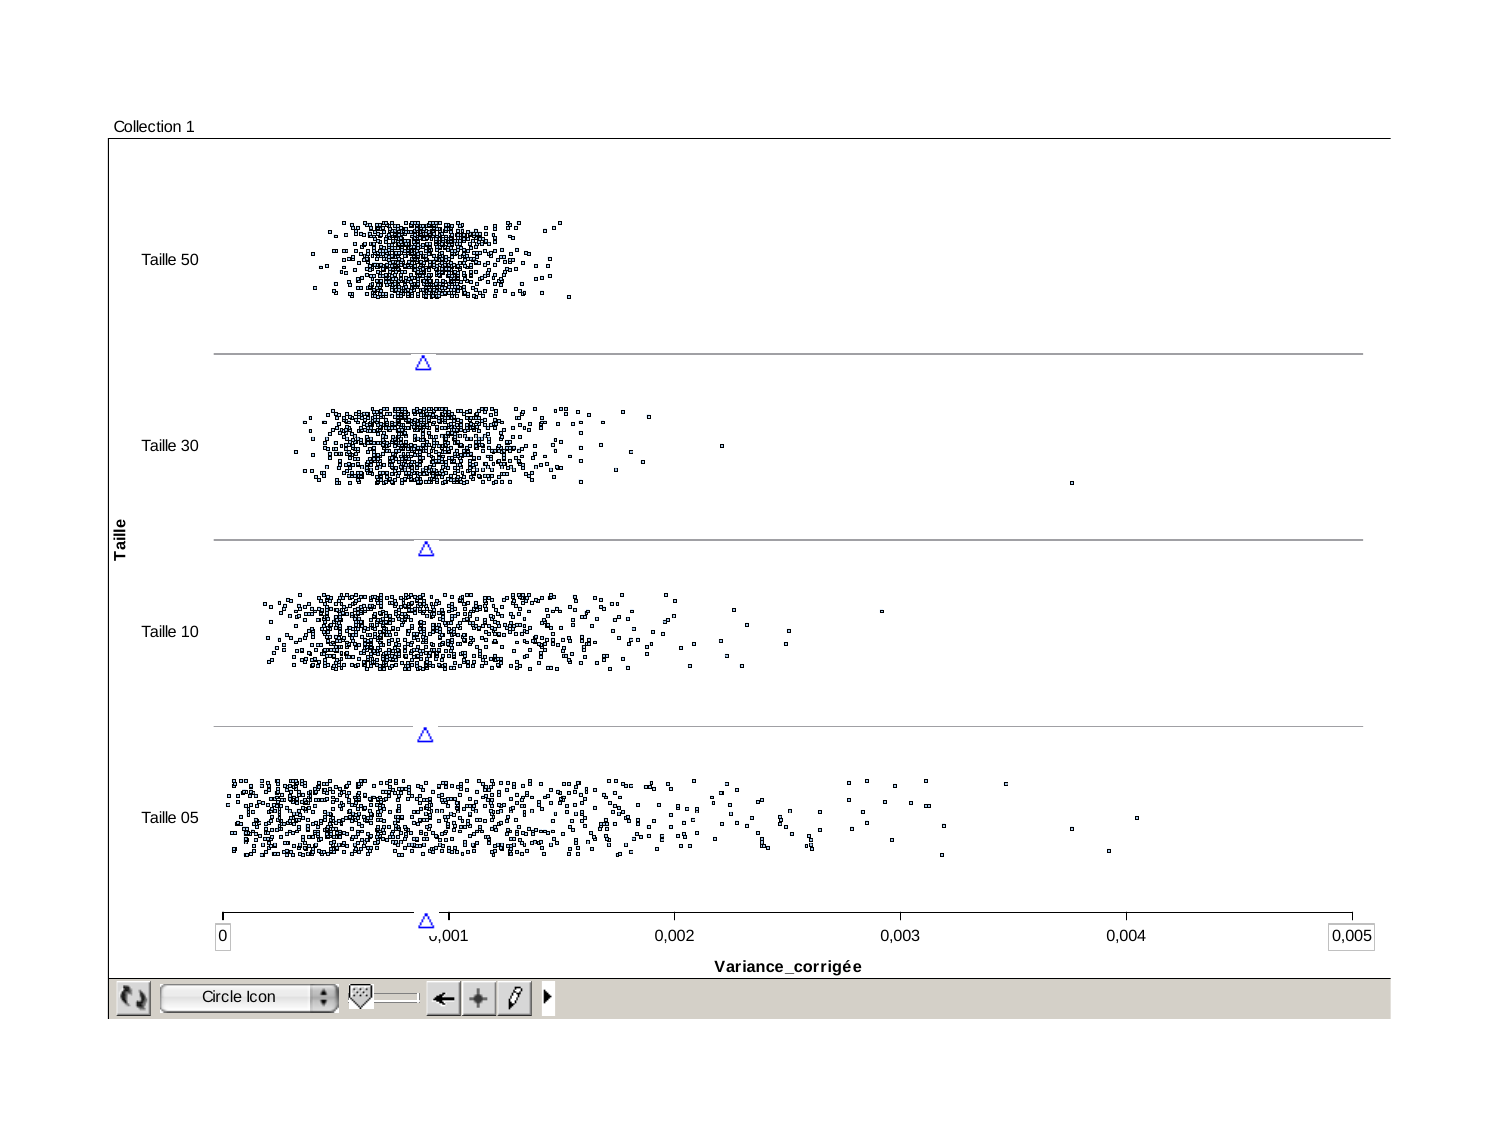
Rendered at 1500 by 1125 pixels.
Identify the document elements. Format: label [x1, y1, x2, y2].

picture [107, 104, 1393, 1021]
